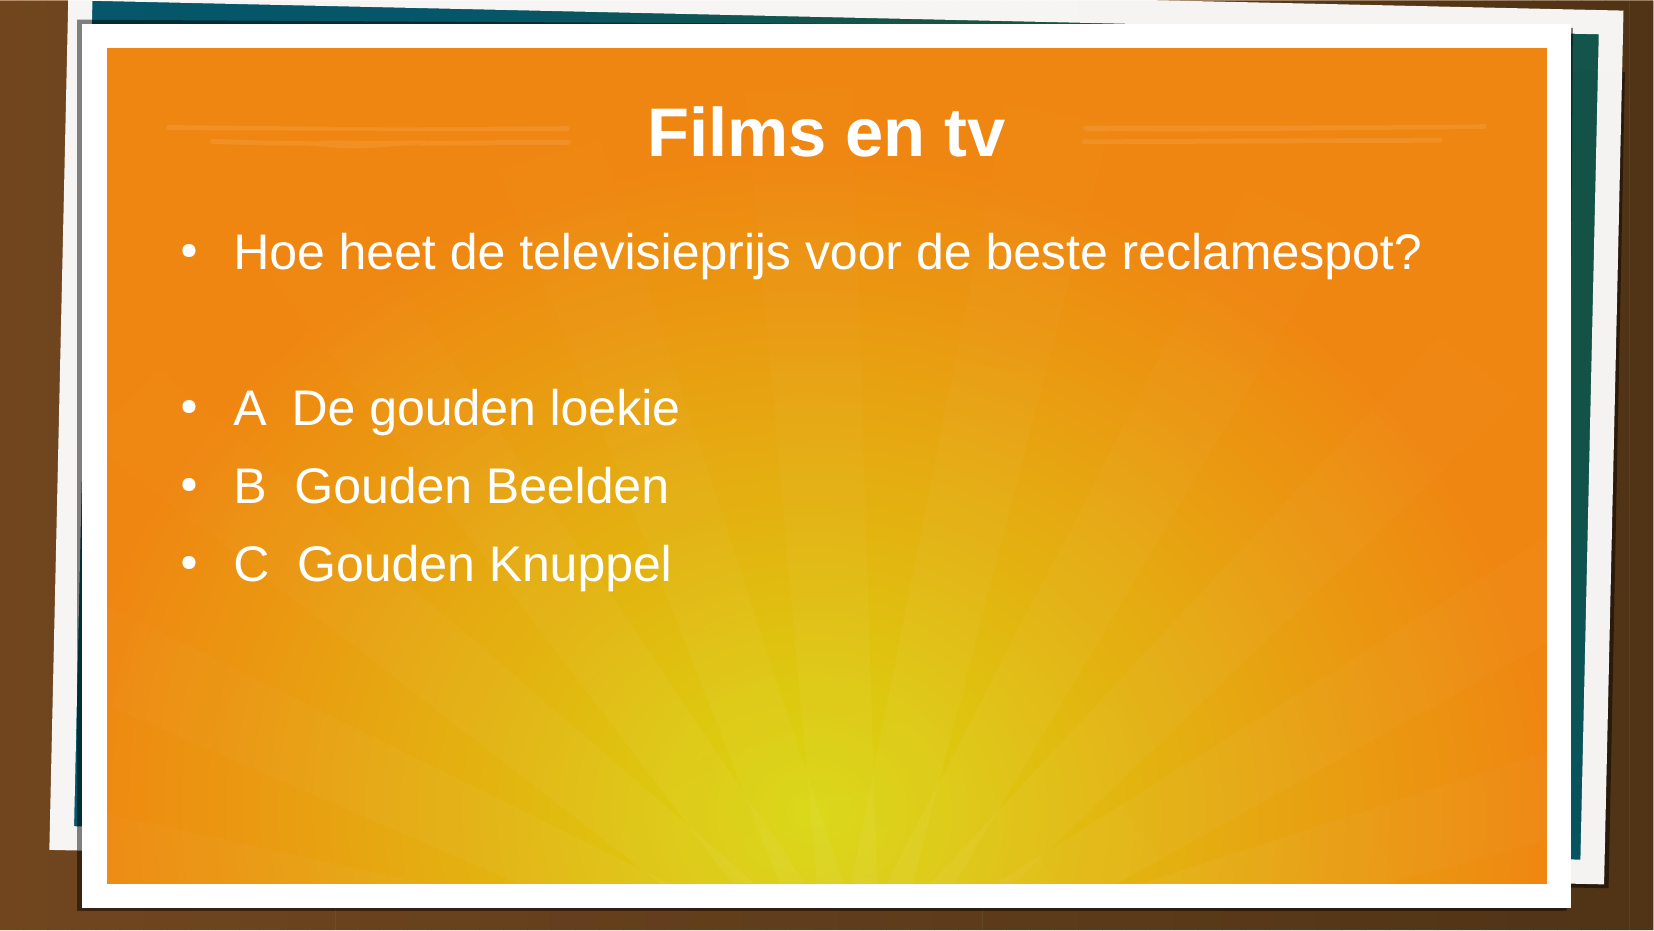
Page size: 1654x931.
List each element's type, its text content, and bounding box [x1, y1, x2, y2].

title Films en tv [566, 59, 1087, 207]
list Hoe heet de televisieprijs voor de beste reclamespot? A De gouden loekie B Gouden Beelden C Gouden Knuppel [162, 224, 1492, 815]
